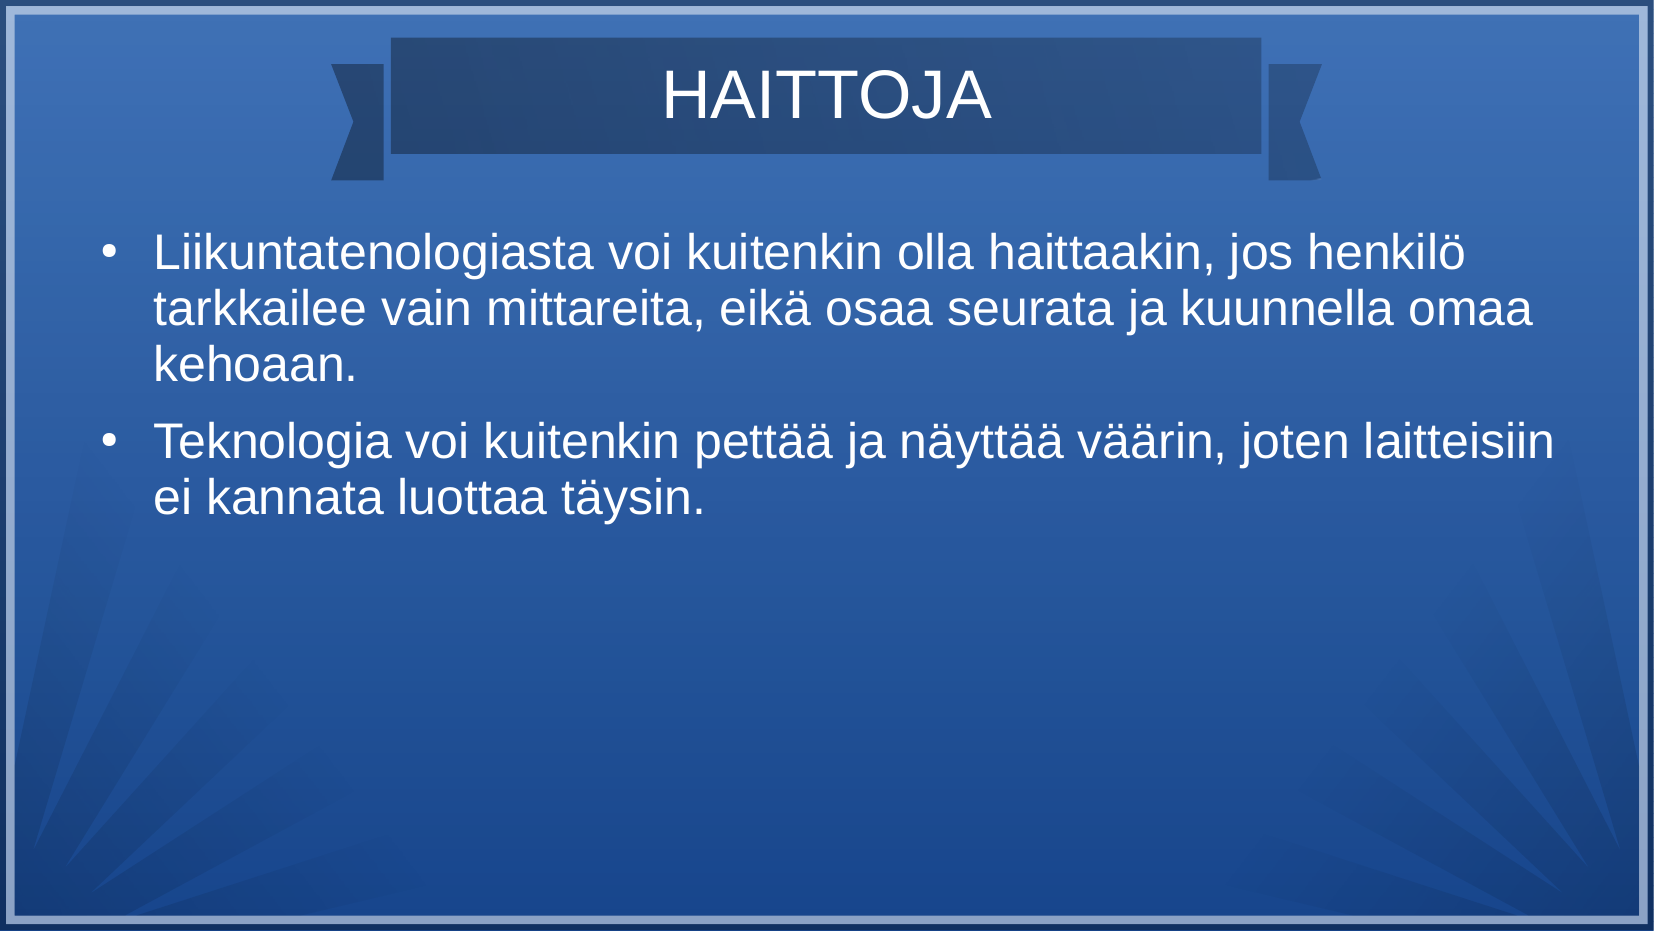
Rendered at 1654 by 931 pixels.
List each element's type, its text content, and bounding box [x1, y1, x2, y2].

list Liikuntatenologiasta voi kuitenkin olla haittaakin, jos henkilö tarkkailee vain mittareita, eikä osaa seurata ja kuunnella omaa kehoaan. Teknologia voi kuitenkin pettää ja näyttää väärin, joten laitteisiin ei kannata luottaa täysin. [82, 224, 1571, 848]
title HAITTOJA [389, 35, 1264, 154]
